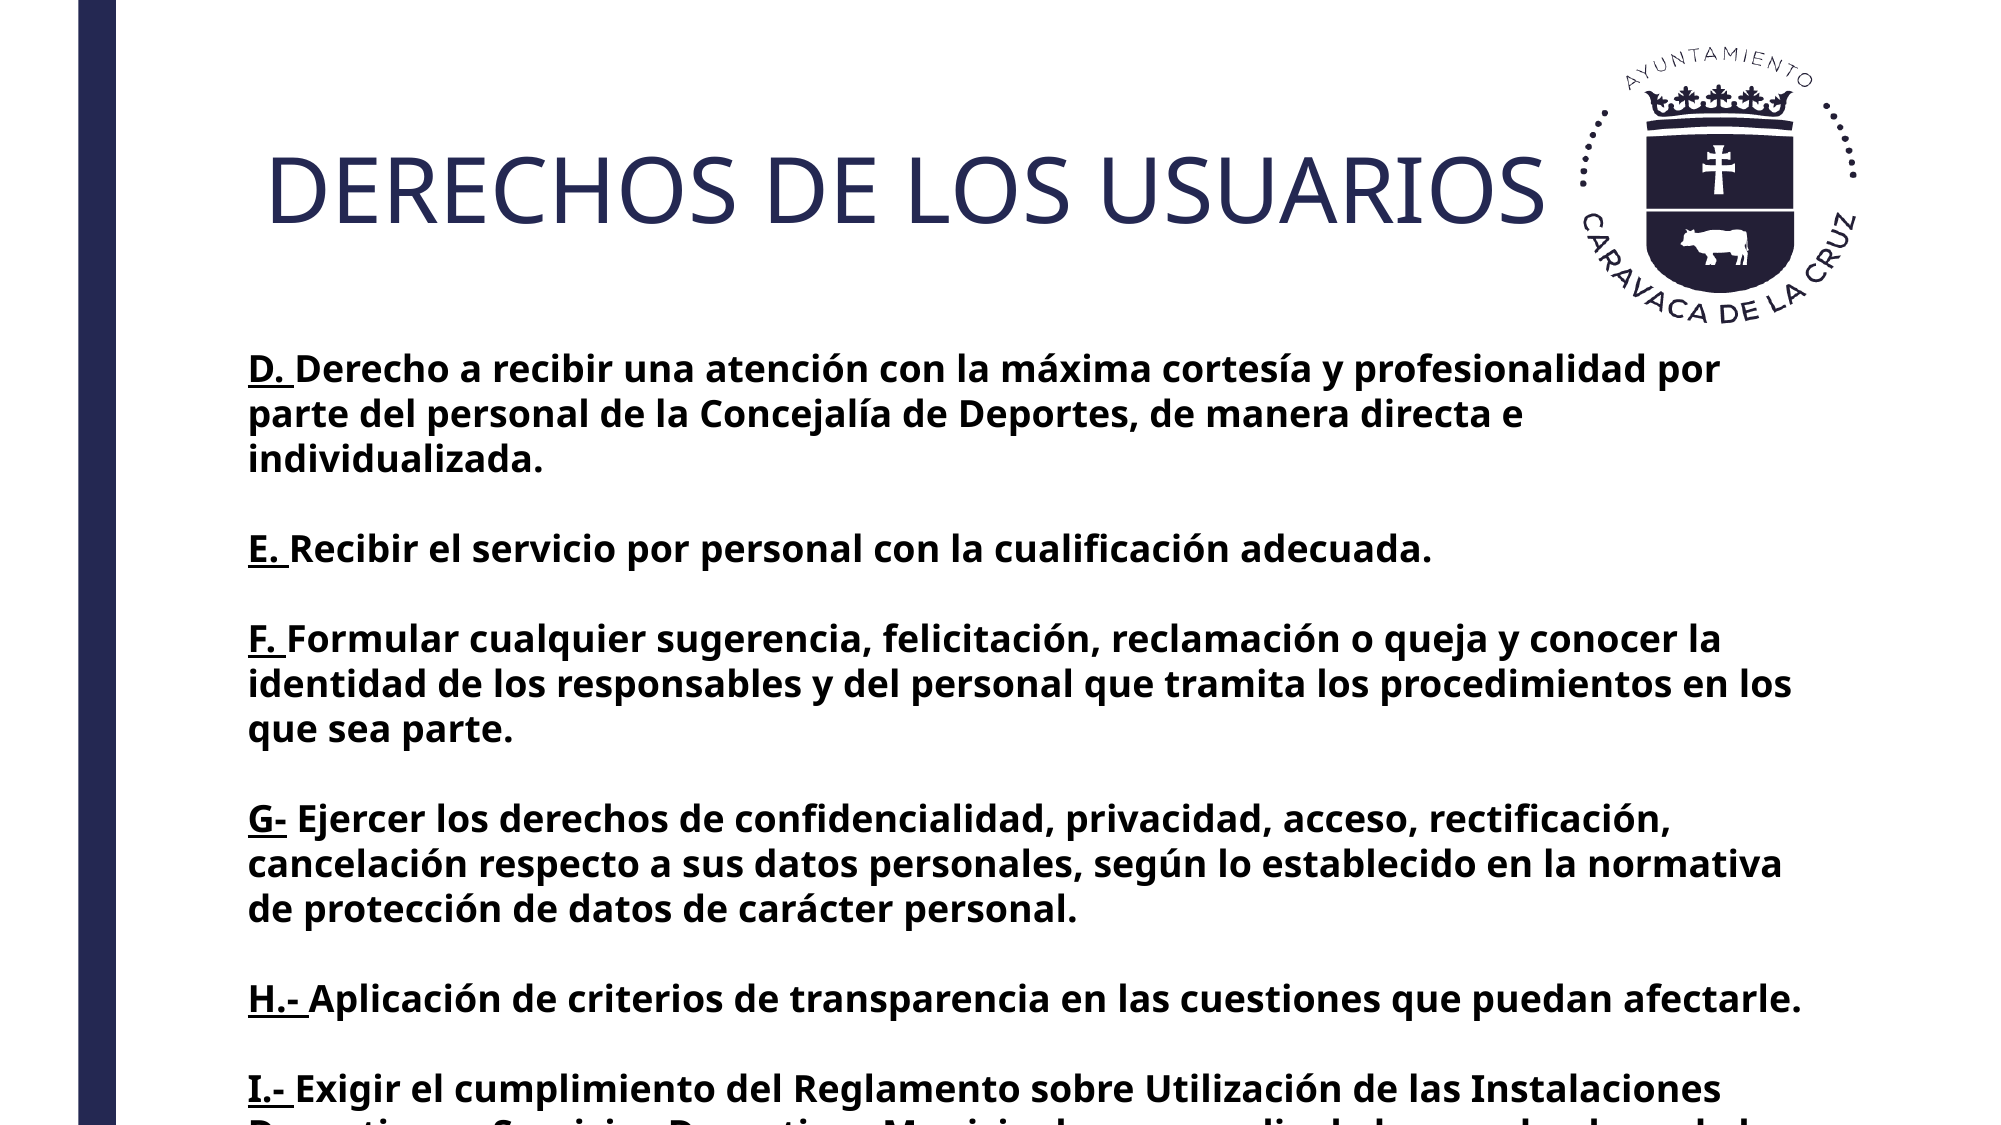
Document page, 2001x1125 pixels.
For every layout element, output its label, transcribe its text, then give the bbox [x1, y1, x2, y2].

text_box D. Derecho a recibir una atención con la máxima cortesía y profesionalidad por parte del personal de la Concejalía de Deportes, de manera directa e individualizada. E. Recibir el servicio por personal con la cualificación adecuada. F. Formular cualquier sugerencia, felicitación, reclamación o queja y conocer la identidad de los responsables y del personal que tramita los procedimientos en los que sea parte. G- Ejercer los derechos de confidencialidad, privacidad, acceso, rectificación, cancelación respecto a sus datos personales, según lo establecido en la normativa de protección de datos de carácter personal. H.- Aplicación de criterios de transparencia en las cuestiones que puedan afectarle. I.- Exigir el cumplimiento del Reglamento sobre Utilización de las Instalaciones Deportivas y Servicios Deportivos Municipales por medio de los empleados y de los responsables de Gestión. [233, 337, 1825, 1125]
picture [1573, 44, 1864, 331]
text_box DERECHOS DE LOS USUARIOS [249, 137, 1825, 337]
